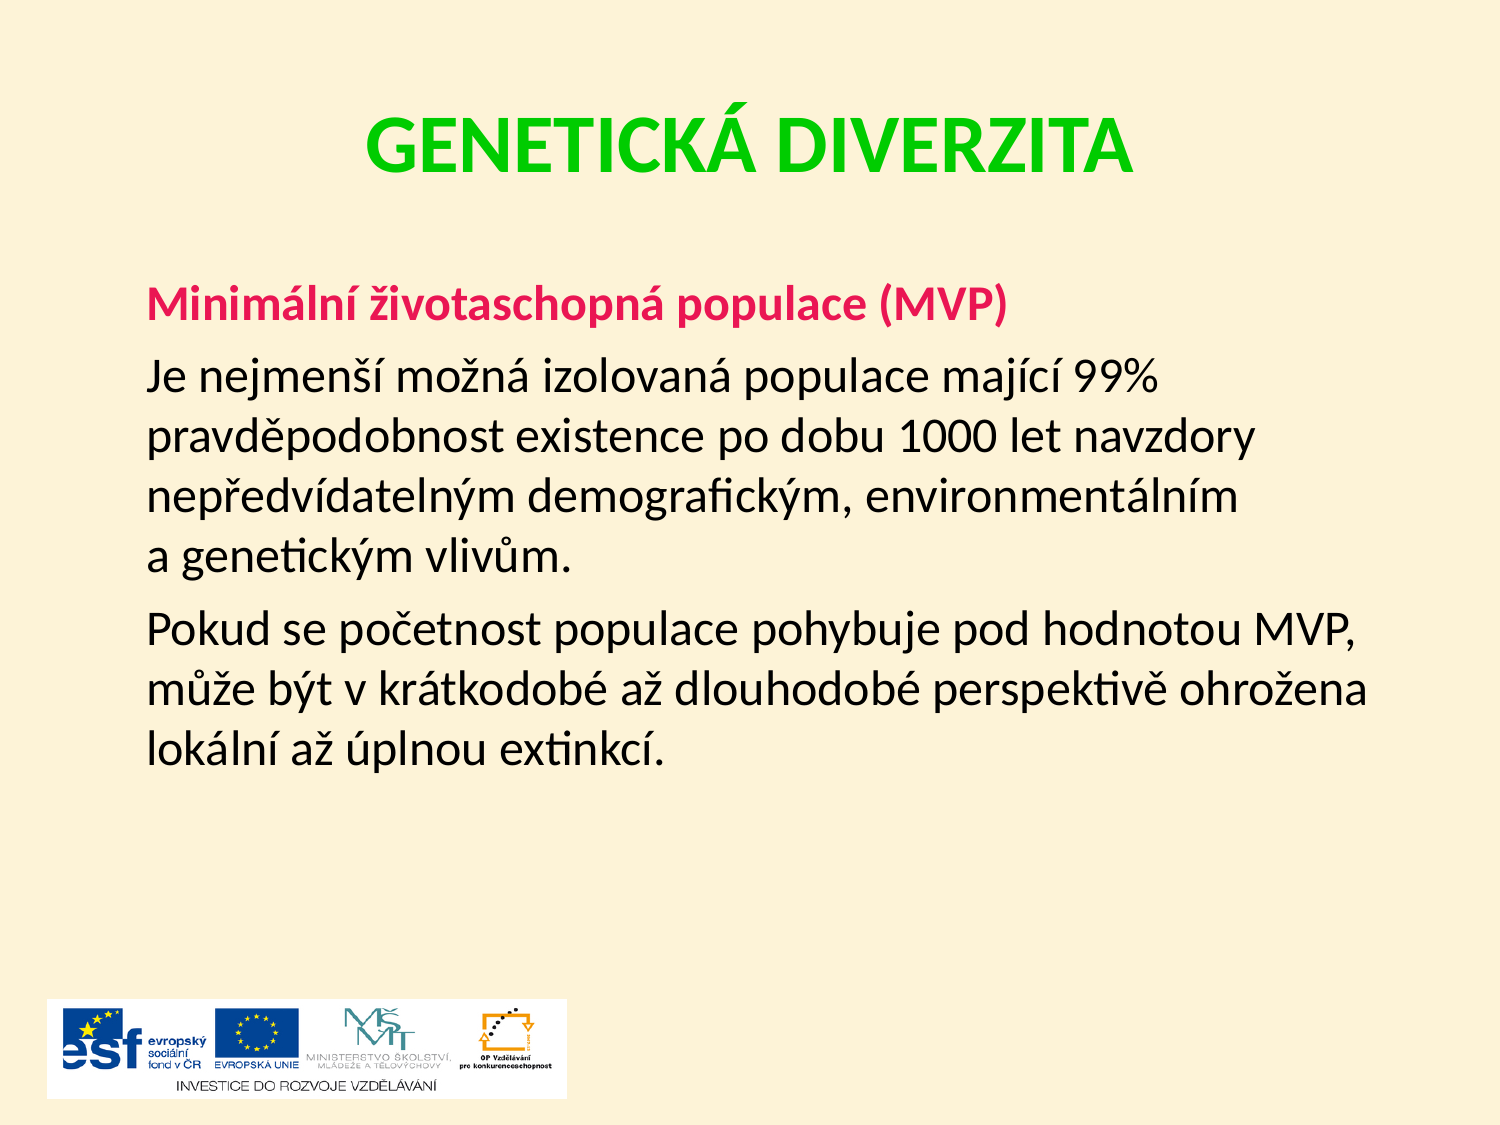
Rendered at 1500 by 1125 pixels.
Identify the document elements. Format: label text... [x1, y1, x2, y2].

picture [47, 999, 567, 1099]
title GENETICKÁ DIVERZITA [75, 45, 1426, 233]
list Minimální životaschopná populace (MVP) Je nejmenší možná izolovaná populace mající 99% pravděpodobnost existence po dobu 1000 let navzdory nepředvídatelným demografickým, environmentálním a genetickým vlivům. Pokud se početnost populace pohybuje pod hodnotou MVP, může být v krátkodobé až dlouhodobé perspektivě ohrožena lokální až úplnou extinkcí. [75, 262, 1426, 1006]
